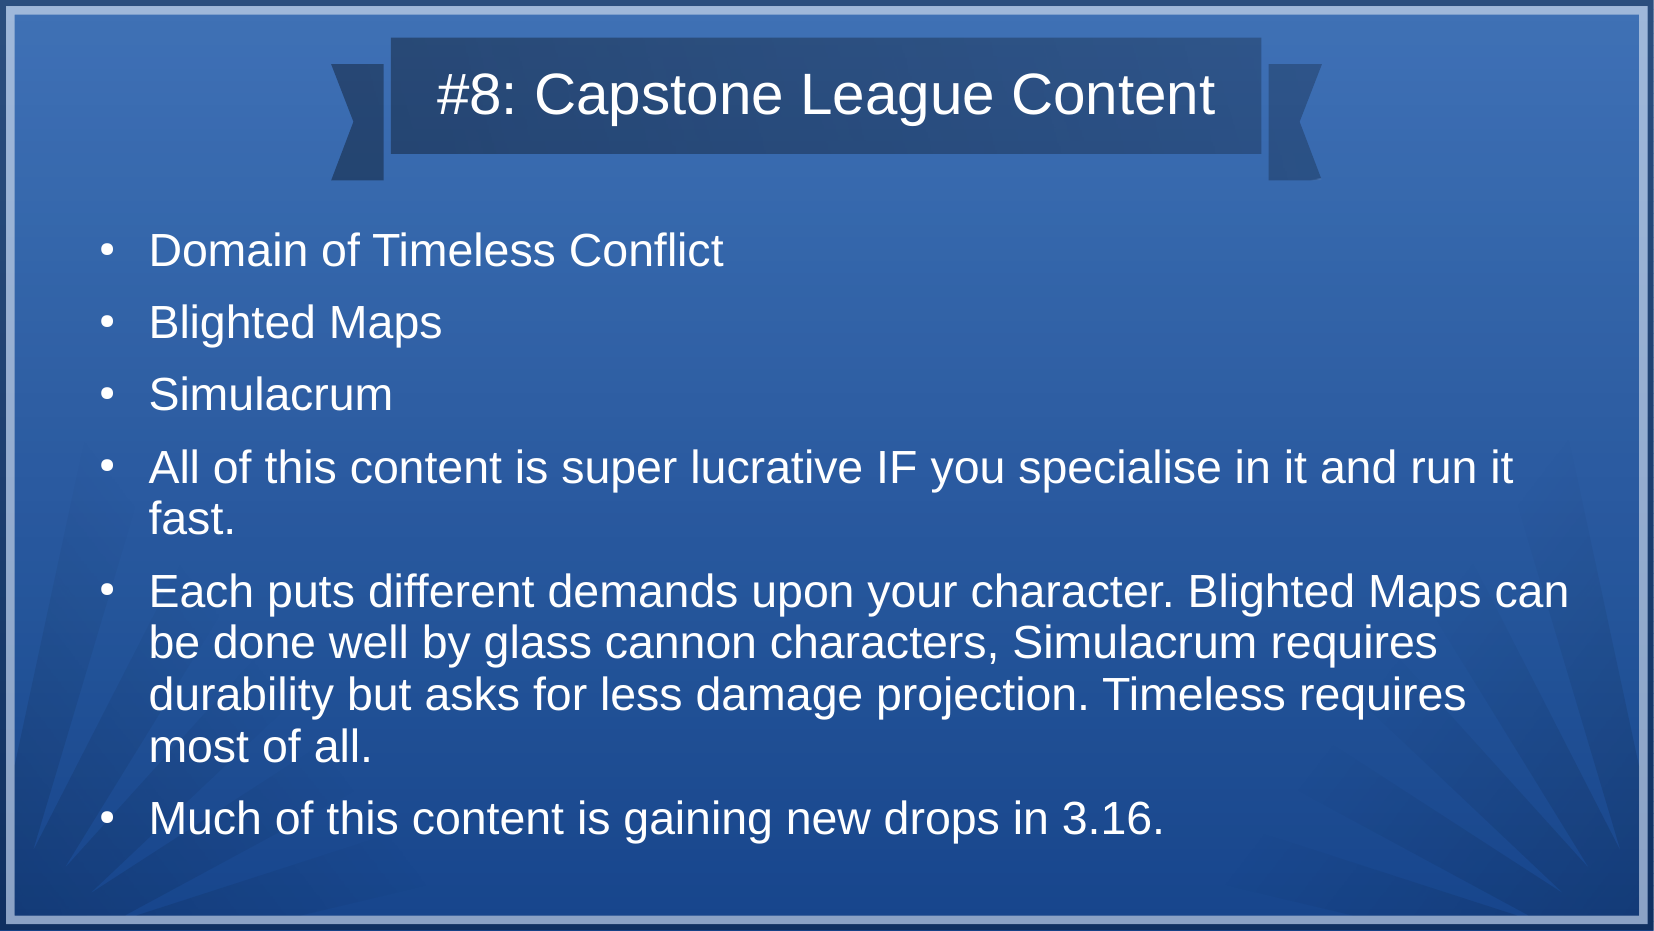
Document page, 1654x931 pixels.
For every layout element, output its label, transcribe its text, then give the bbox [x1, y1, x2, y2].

list Domain of Timeless Conflict Blighted Maps Simulacrum All of this content is super lucrative IF you specialise in it and run it fast. Each puts different demands upon your character. Blighted Maps can be done well by glass cannon characters, Simulacrum requires durability but asks for less damage projection. Timeless requires most of all. Much of this content is gaining new drops in 3.16. [82, 224, 1571, 848]
title #8: Capstone League Content [389, 35, 1264, 154]
